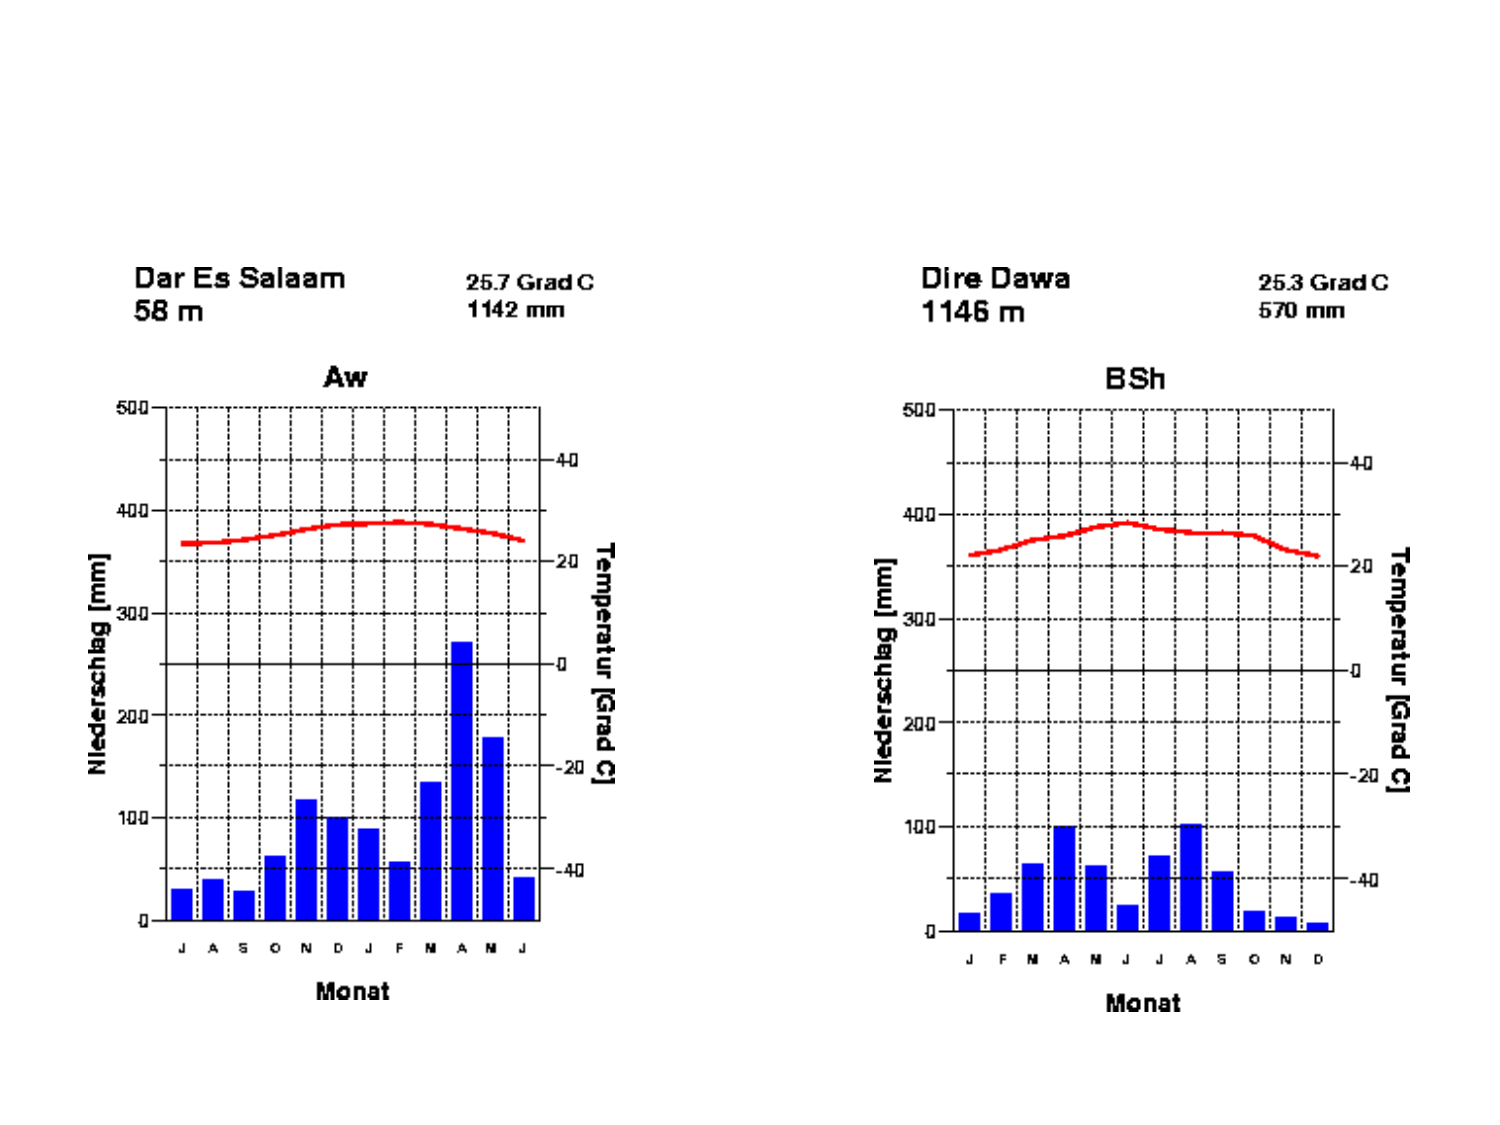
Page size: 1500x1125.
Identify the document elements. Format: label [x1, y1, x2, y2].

picture [874, 267, 1410, 1012]
picture [88, 267, 615, 1000]
